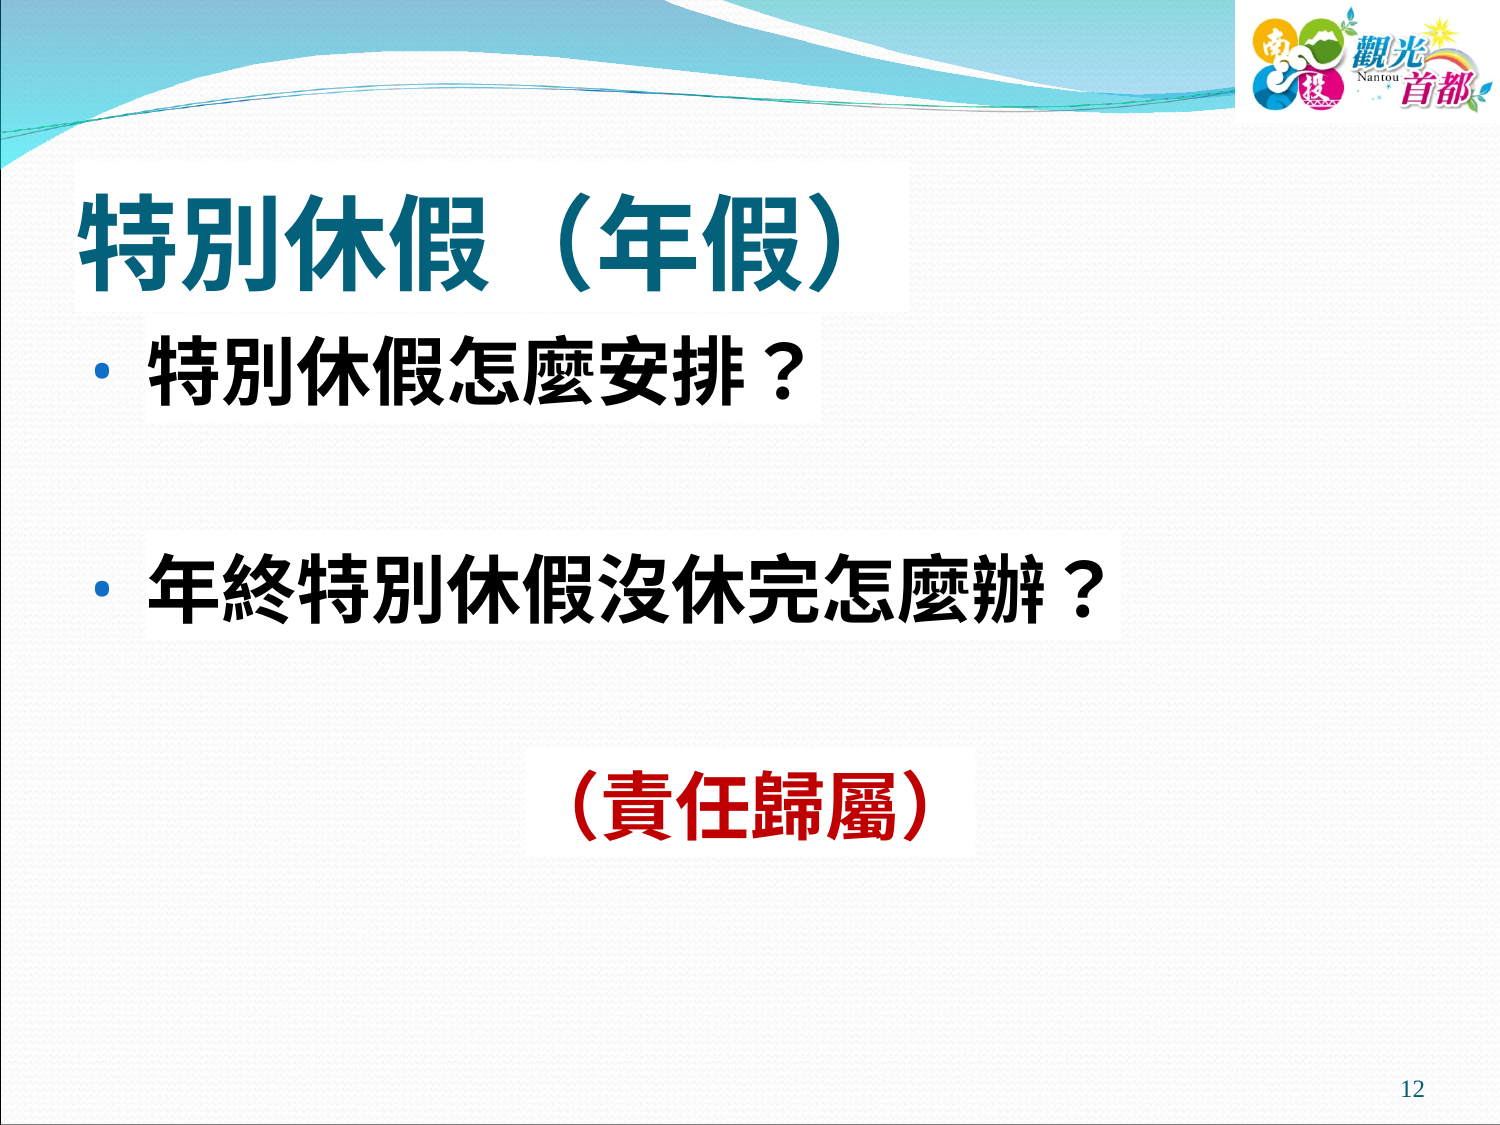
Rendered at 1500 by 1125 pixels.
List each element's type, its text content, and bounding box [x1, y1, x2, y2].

list 特別休假怎麼安排？ 年終特別休假沒休完怎麼辦？ （責任歸屬） [75, 317, 1426, 1038]
text_box <編號> [1299, 1042, 1426, 1103]
picture [0, 0, 1500, 1125]
title 特別休假（年假） [75, 115, 1426, 304]
